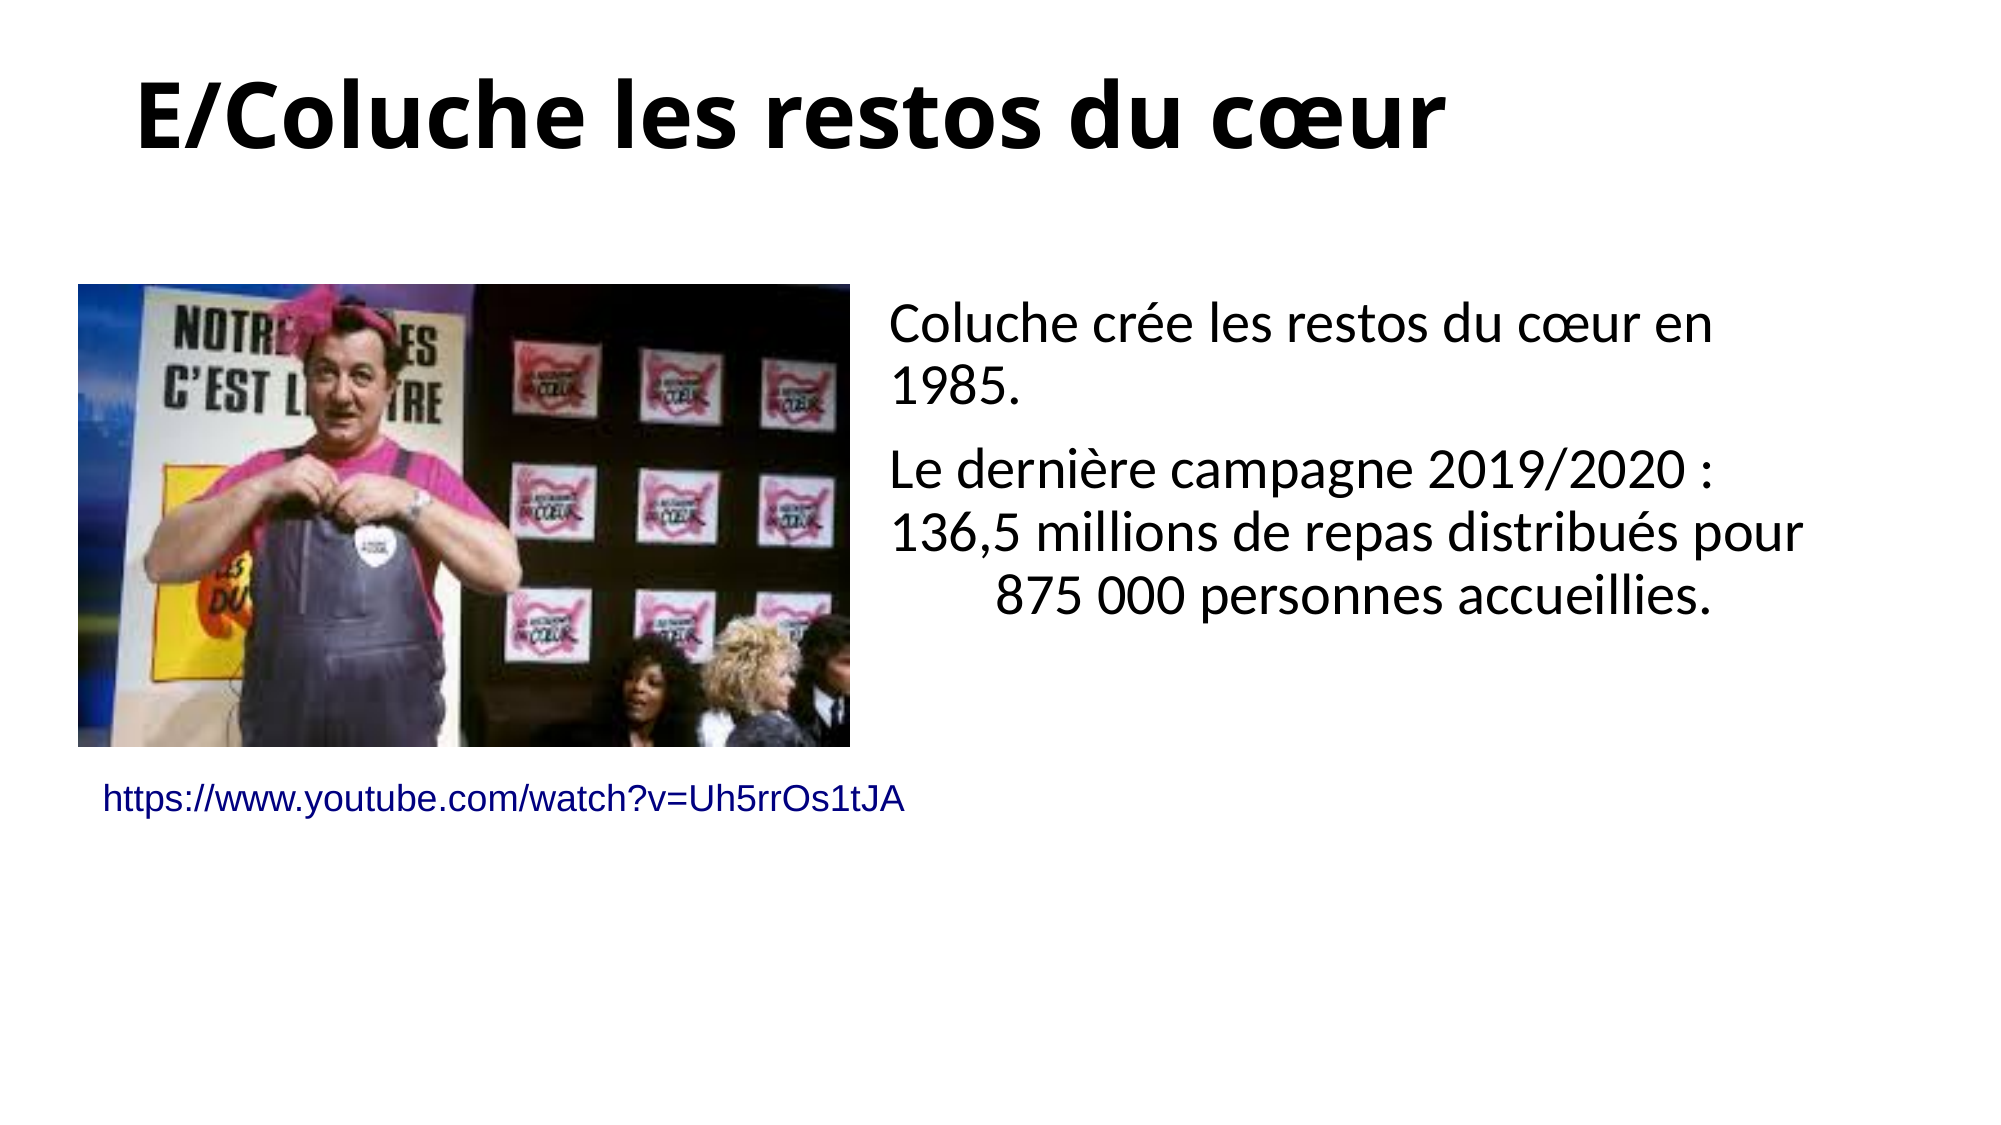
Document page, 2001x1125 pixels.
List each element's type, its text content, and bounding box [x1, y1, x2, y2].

text_box https://www.youtube.com/watch?v=Uh5rrOs1tJA [87, 766, 981, 827]
picture [78, 284, 850, 747]
title E/Coluche les restos du cœur [118, 24, 1919, 213]
list Coluche crée les restos du cœur en 1985. Le dernière campagne 2019/2020 : 136,5 millions de repas distribués pour 875 000 personnes accueillies. [874, 284, 1826, 654]
